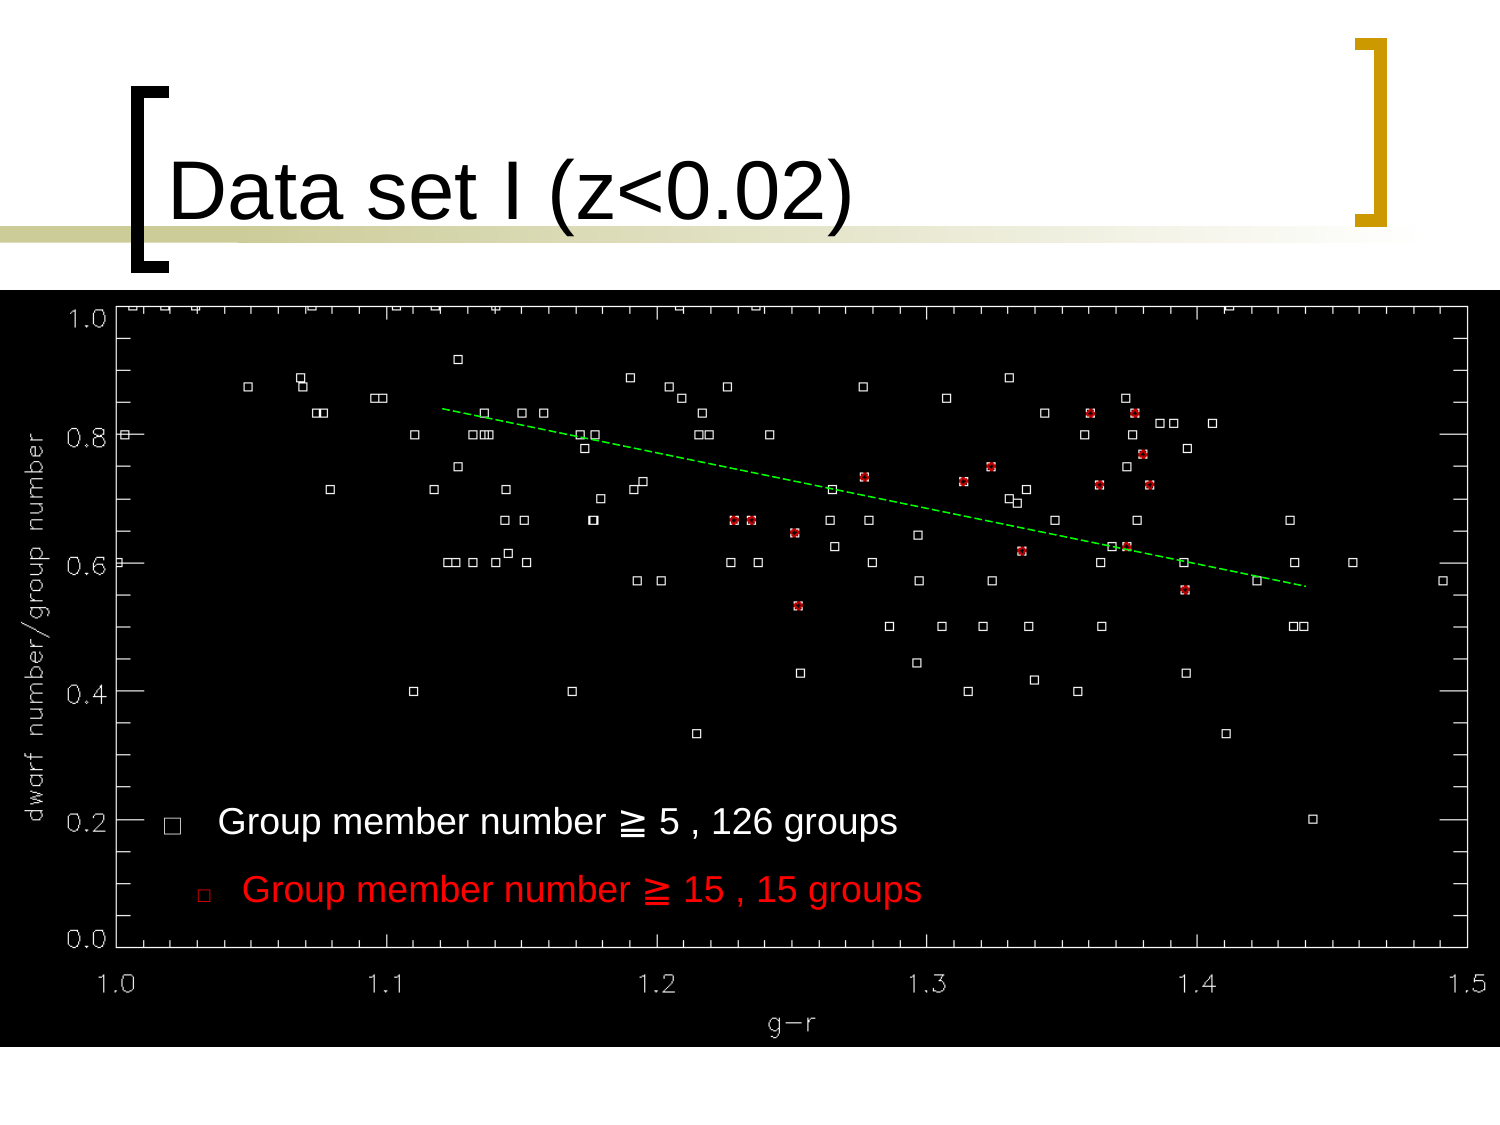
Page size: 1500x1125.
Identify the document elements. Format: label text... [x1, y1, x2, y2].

text_box □ Group member number ≧ 5 , 126 groups □ Group member number ≧ 15 , 15 groups [147, 788, 987, 918]
picture [0, 290, 1500, 1047]
title Data set I (z<0.02) [152, 11, 1328, 244]
